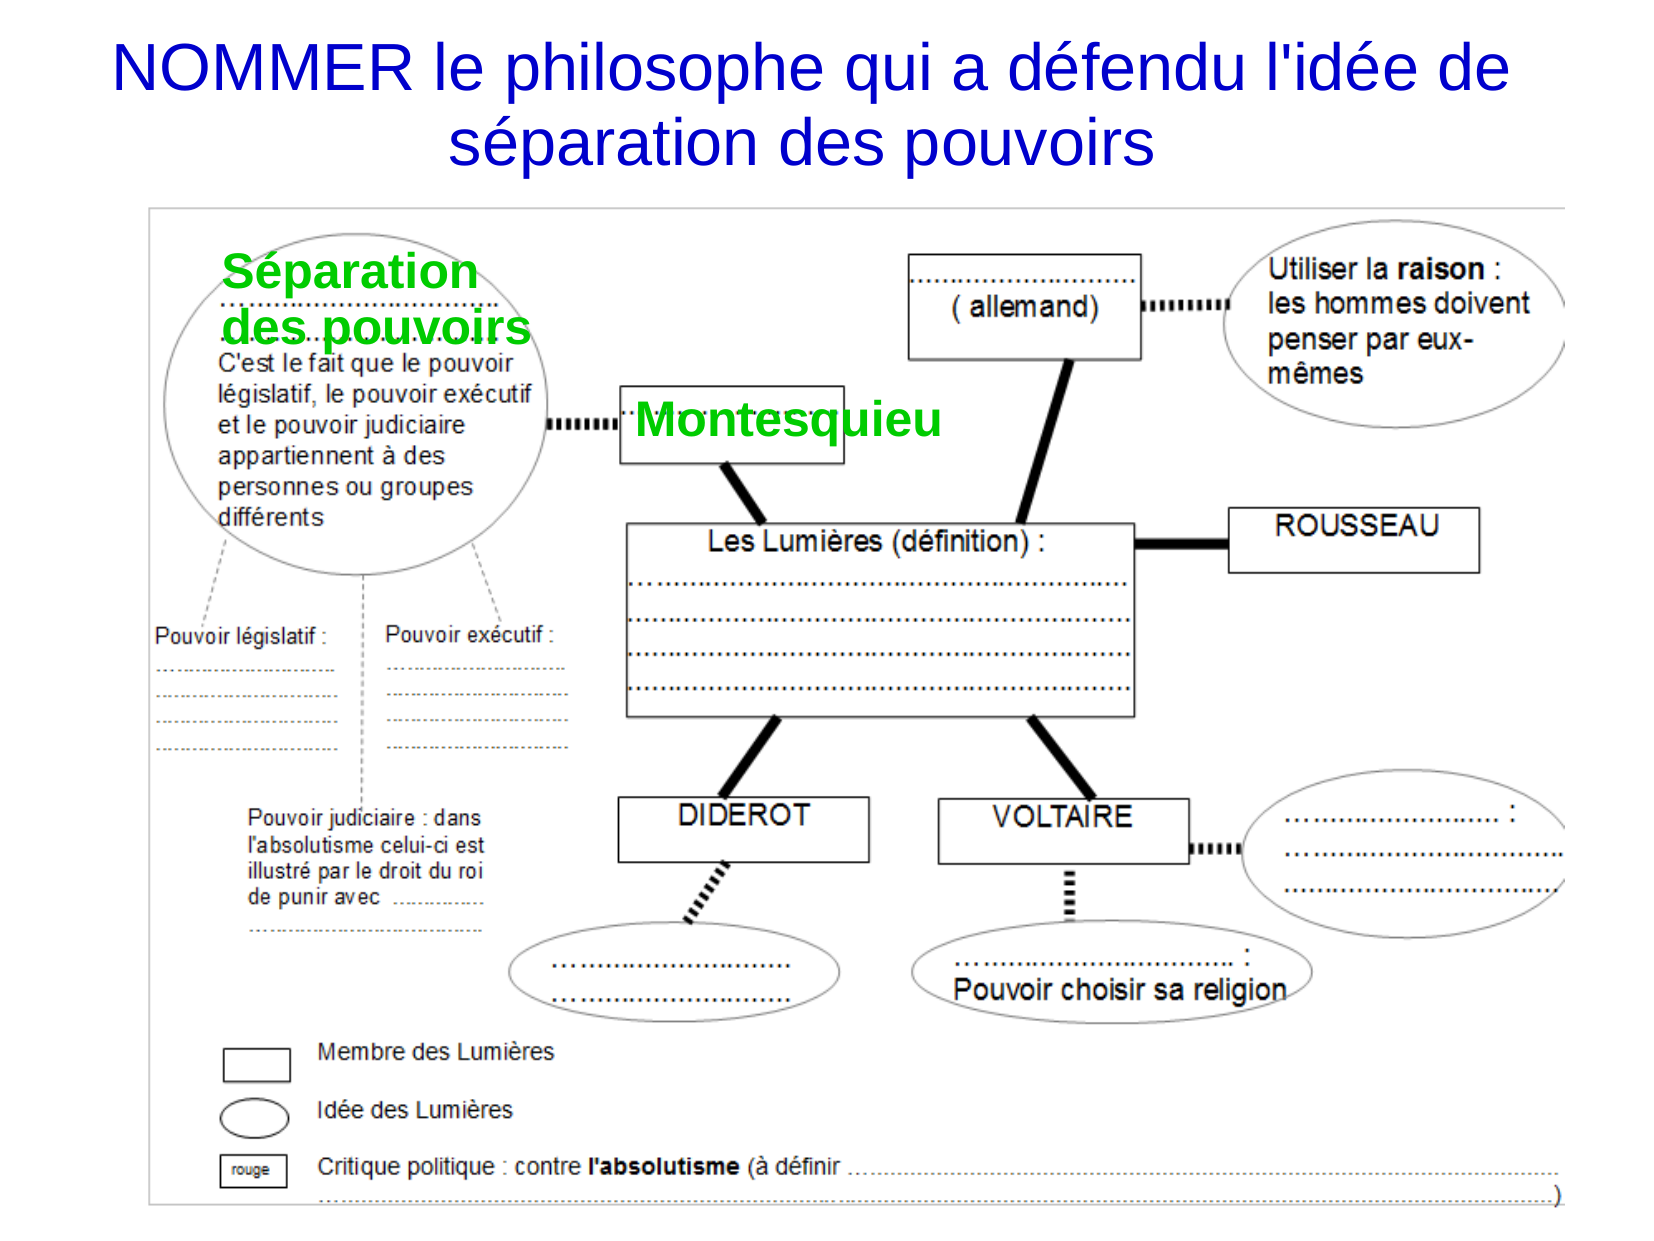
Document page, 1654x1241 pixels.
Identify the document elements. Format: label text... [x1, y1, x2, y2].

title NOMMER le philosophe qui a défendu l'idée de séparation des pouvoirs [29, 29, 1595, 180]
picture [147, 206, 1565, 1211]
text_box Séparation des pouvoirs [206, 236, 562, 440]
text_box Montesquieu [620, 383, 975, 531]
